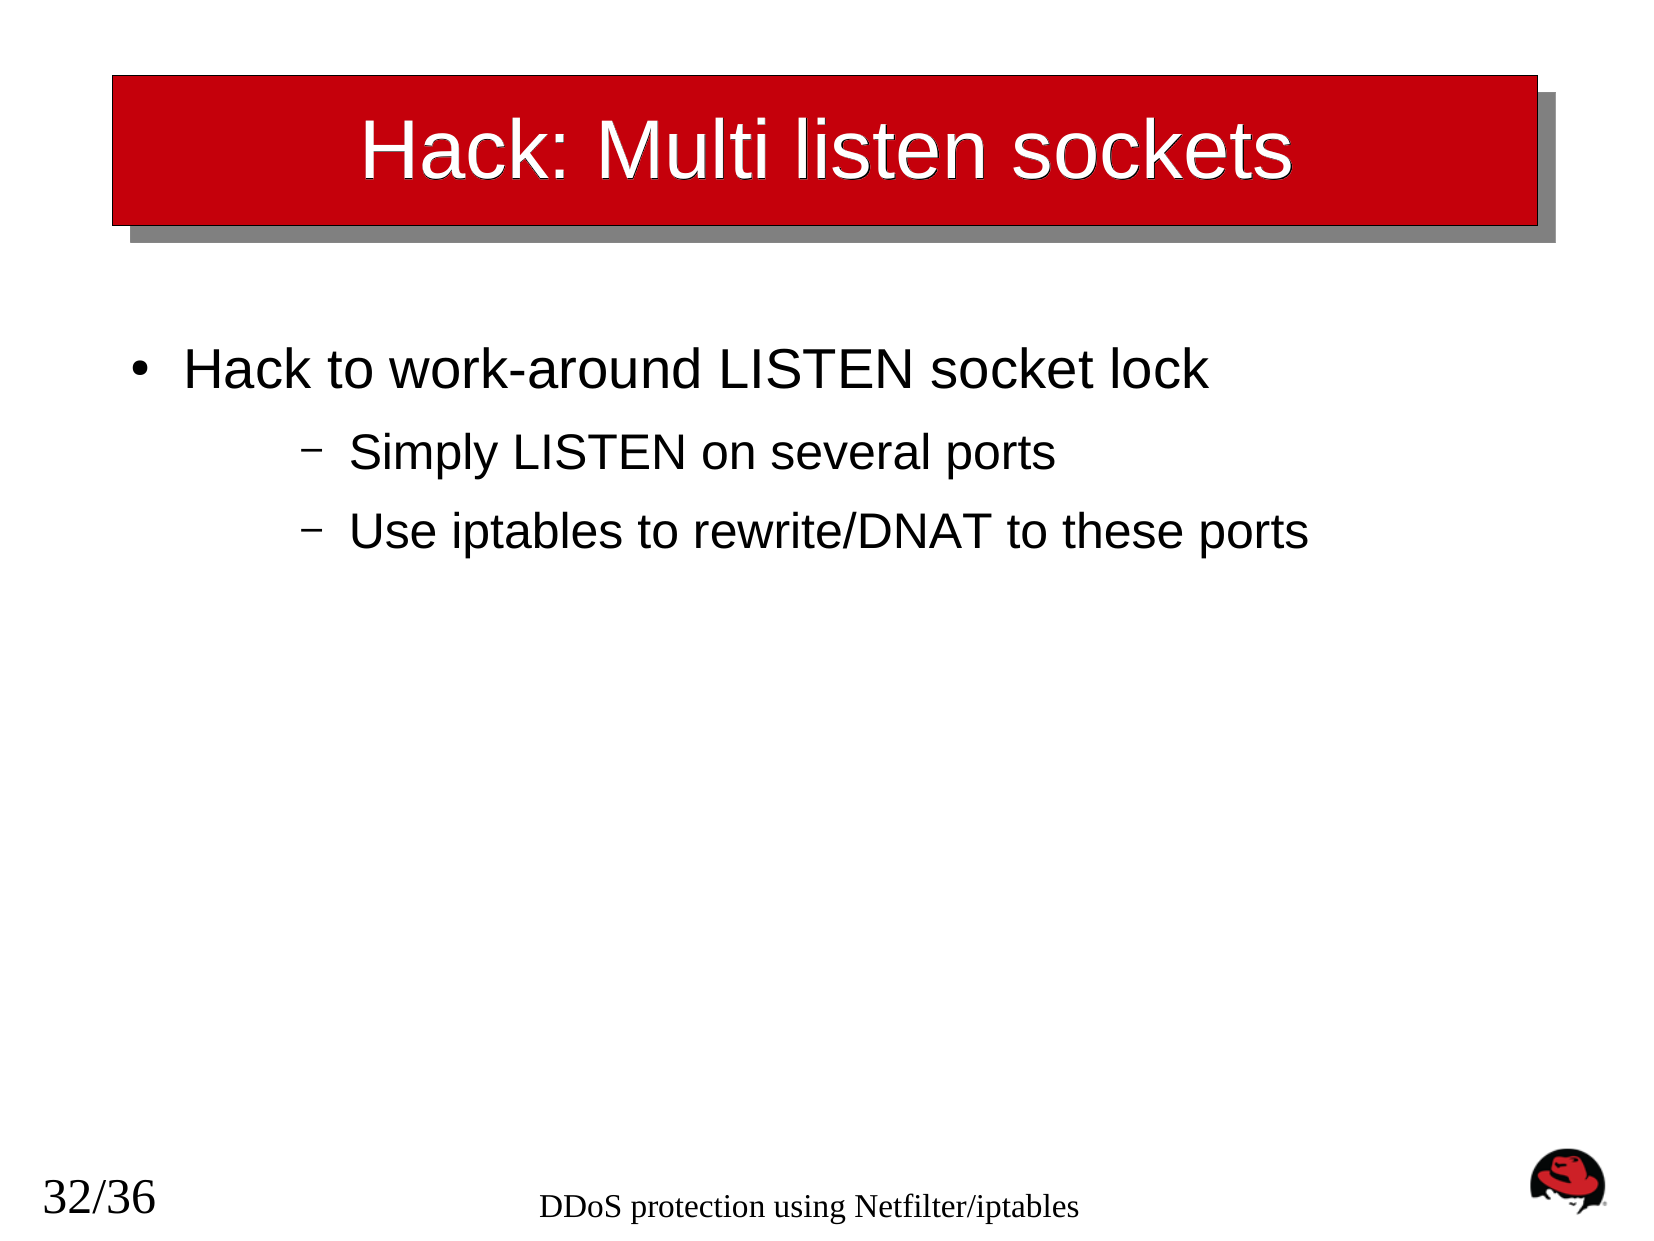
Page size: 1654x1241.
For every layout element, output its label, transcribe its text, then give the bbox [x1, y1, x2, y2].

picture [1529, 1146, 1613, 1224]
title Hack: Multi listen sockets [116, 75, 1538, 226]
list Hack to work-around LISTEN socket lock Simply LISTEN on several ports Use iptables to rewrite/DNAT to these ports [112, 337, 1538, 1126]
